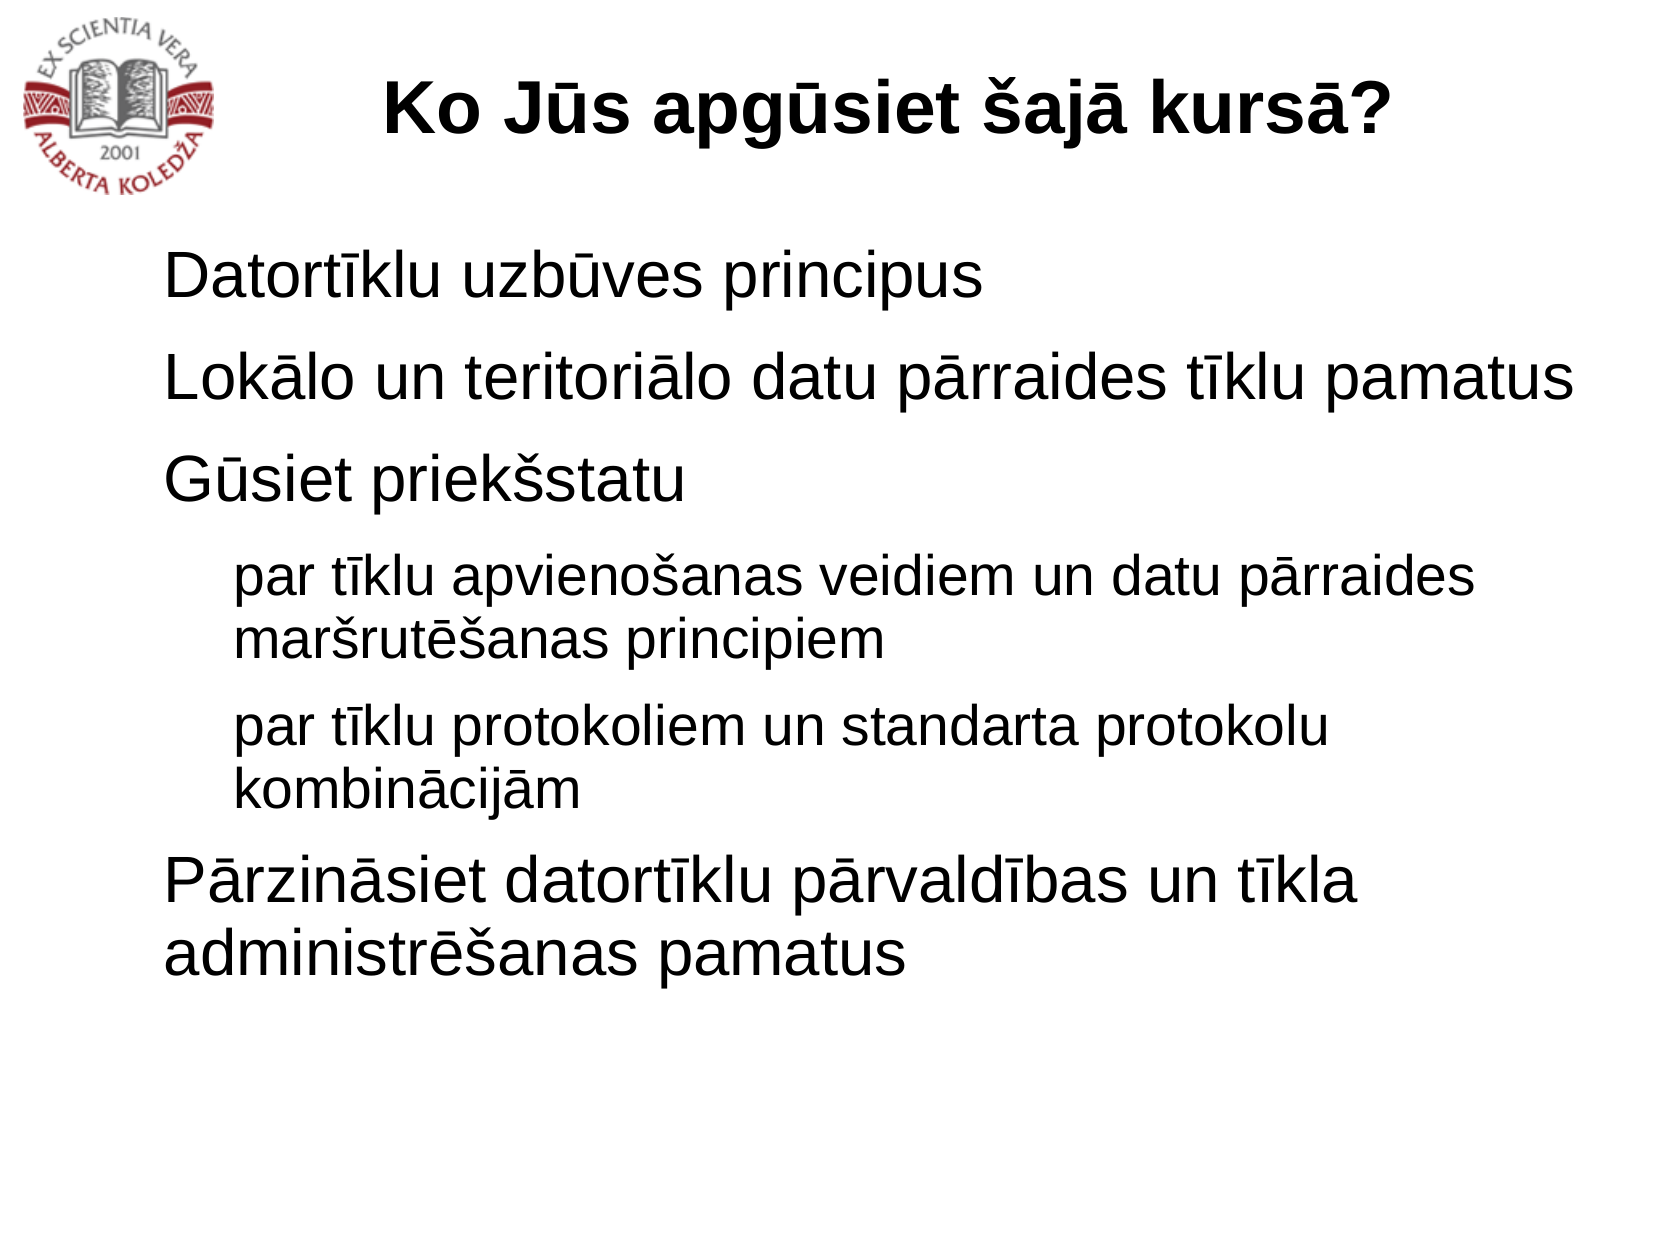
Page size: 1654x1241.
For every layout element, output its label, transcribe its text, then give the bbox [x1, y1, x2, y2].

picture [23, 17, 214, 195]
list Datortīklu uzbūves principus Lokālo un teritoriālo datu pārraides tīklu pamatus Gūsiet priekšstatu par tīklu apvienošanas veidiem un datu pārraides maršrutēšanas principiem par tīklu protokoliem un standarta protokolu kombinācijām Pārzināsiet datortīklu pārvaldības un tīkla administrēšanas pamatus [94, 238, 1583, 1058]
title Ko Jūs apgūsiet šajā kursā? [206, 49, 1571, 166]
